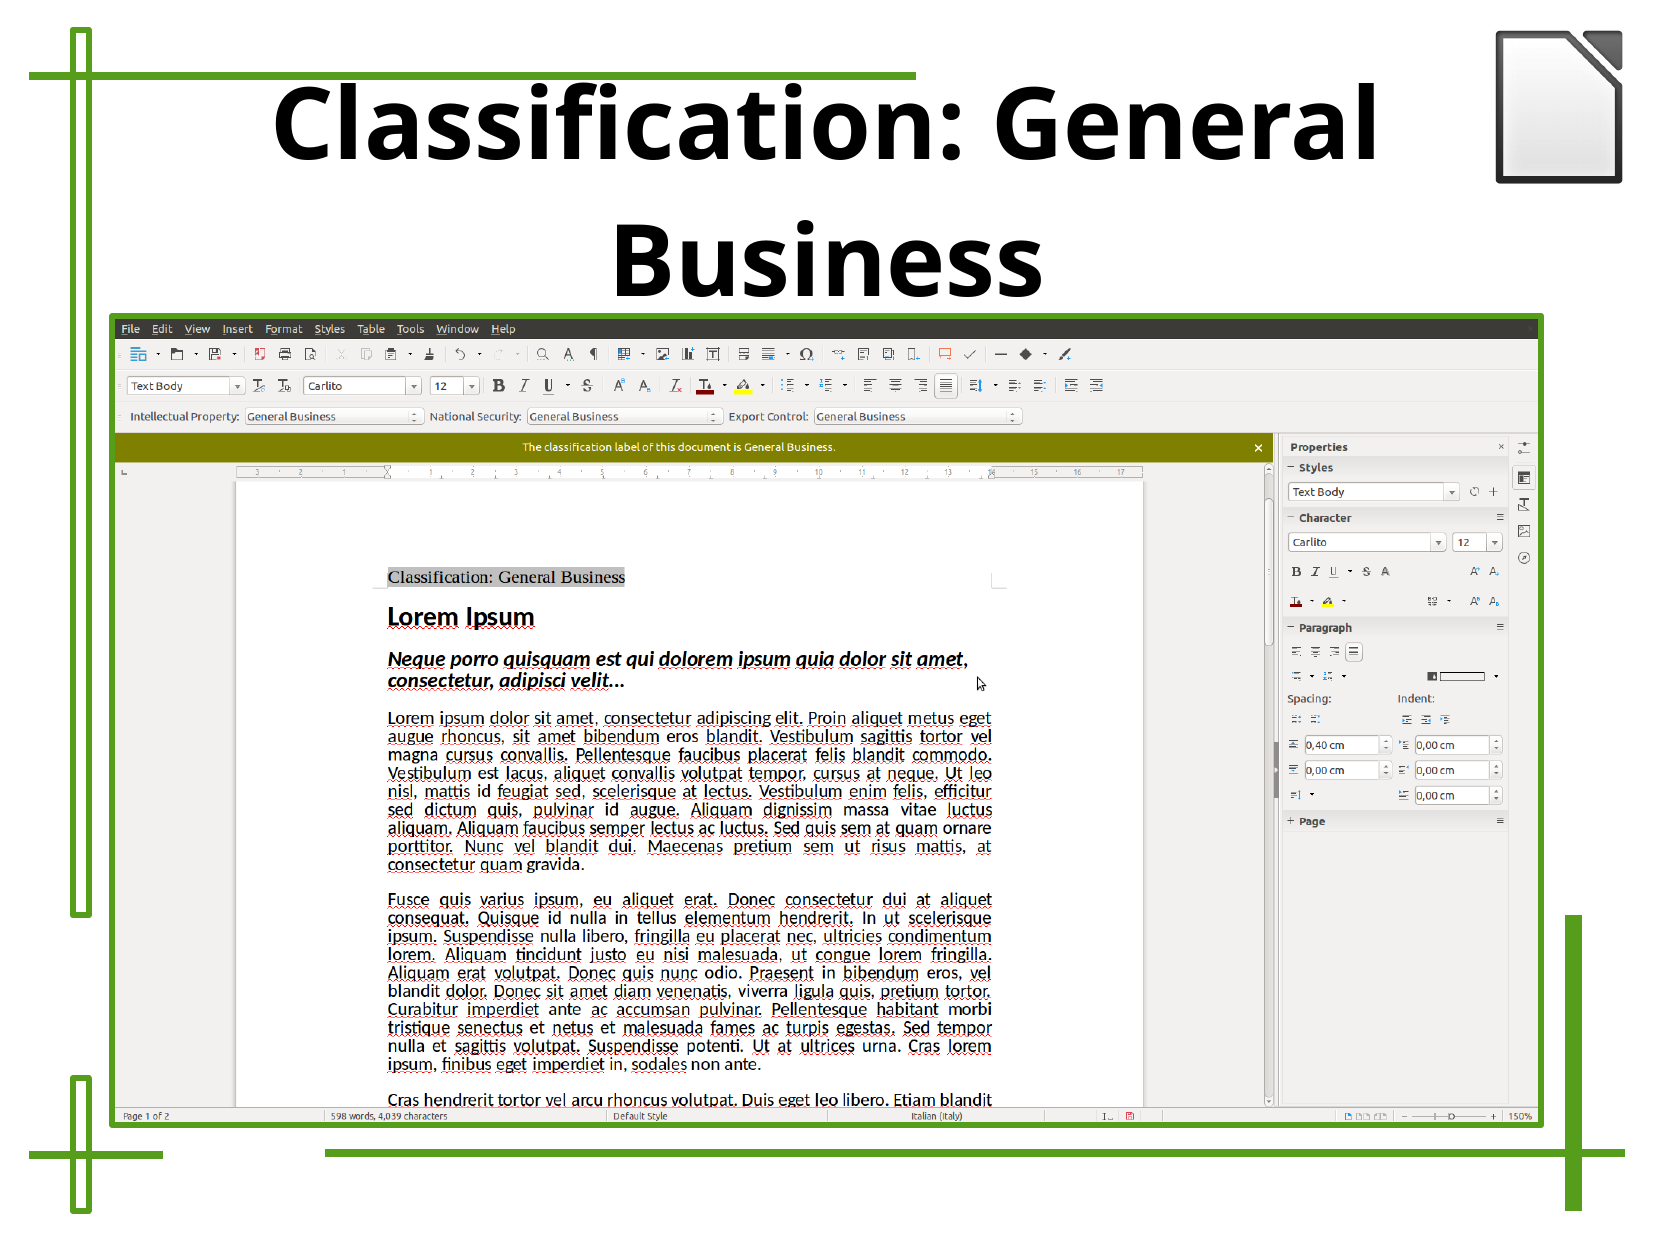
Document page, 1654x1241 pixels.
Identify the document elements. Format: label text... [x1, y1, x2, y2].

picture [115, 318, 1539, 1123]
picture [1494, 29, 1624, 186]
title Classification: General Business [118, 118, 1536, 260]
